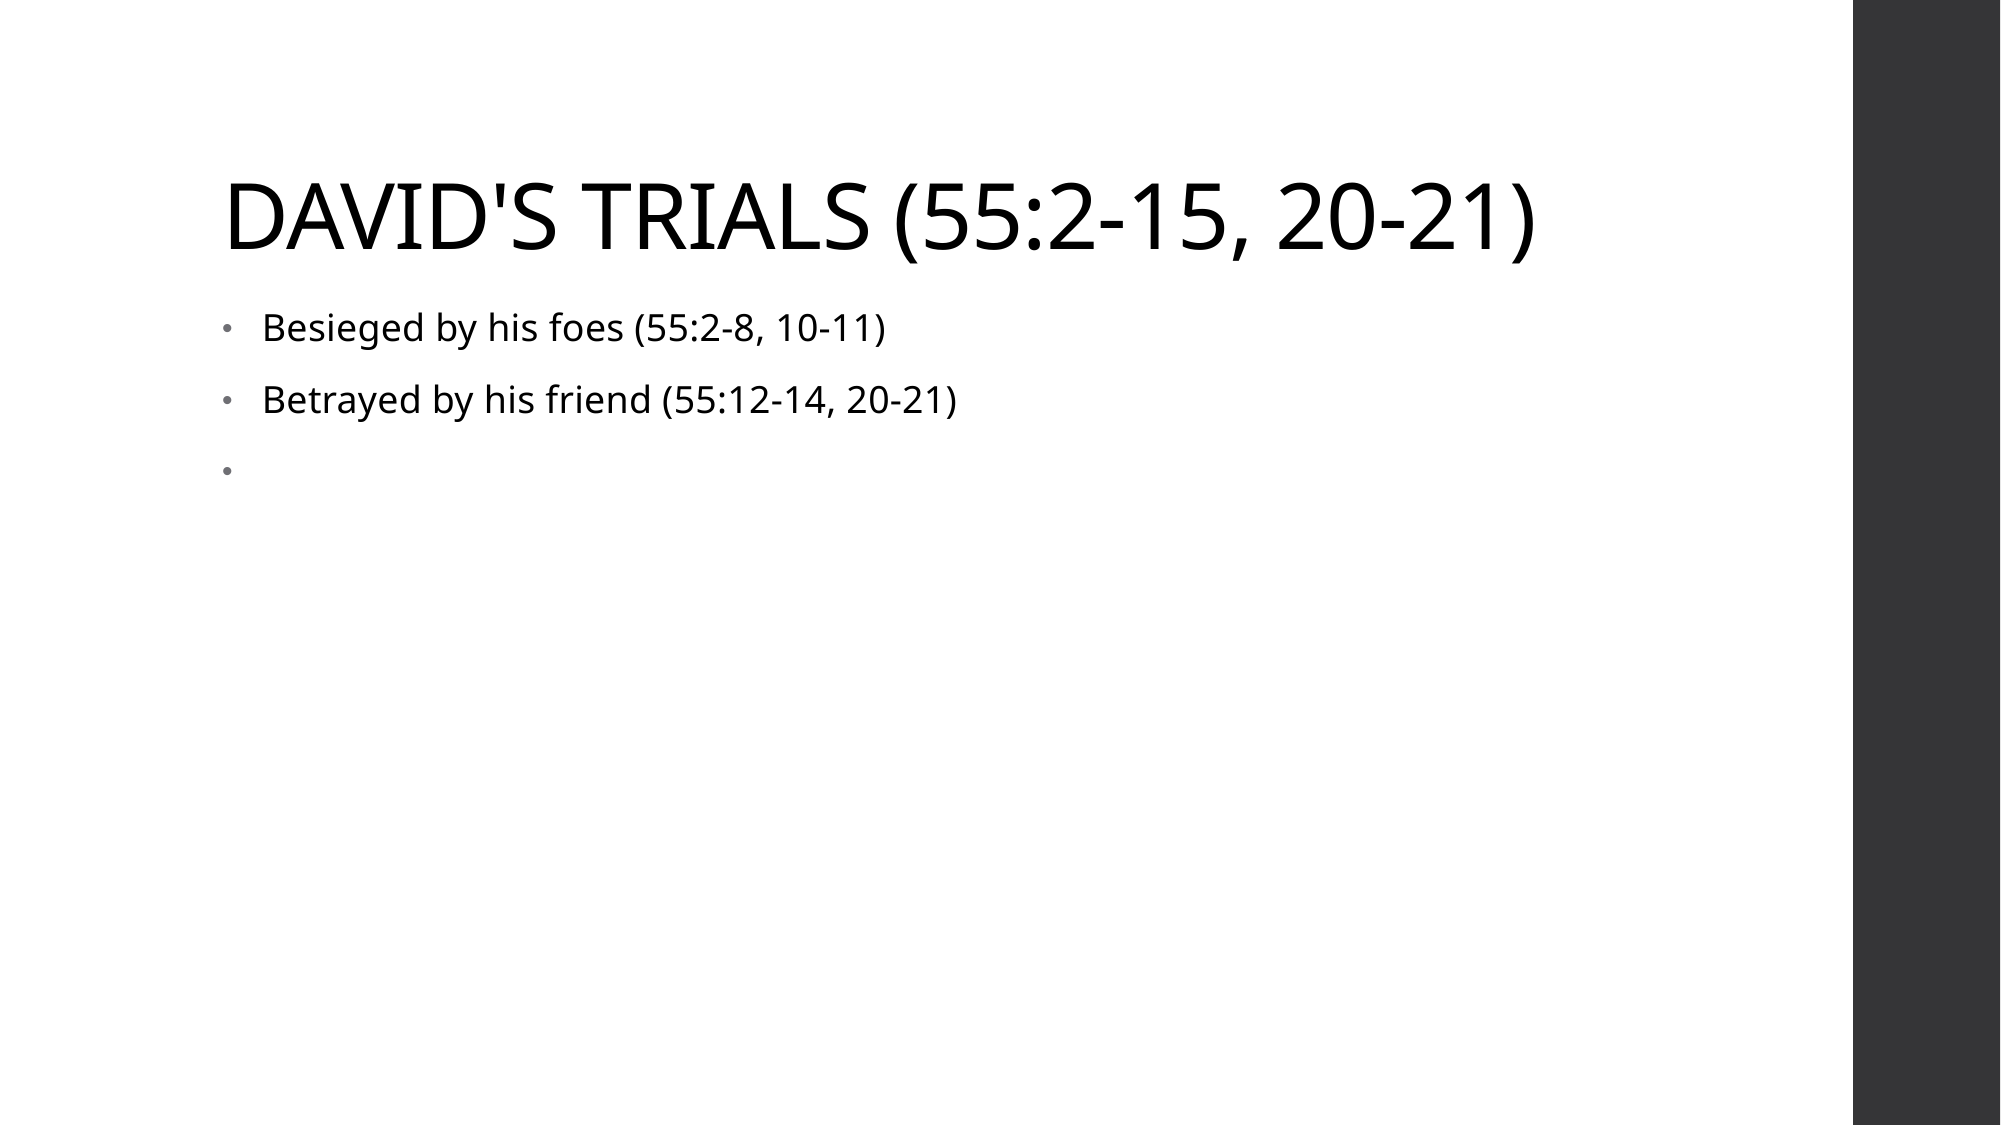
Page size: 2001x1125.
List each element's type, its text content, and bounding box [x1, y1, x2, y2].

list Besieged by his foes (55:2-8, 10-11) Betrayed by his friend (55:12-14, 20-21) [206, 299, 1617, 1014]
title DAVID'S TRIALS (55:2-15, 20-21) [206, 60, 1797, 278]
